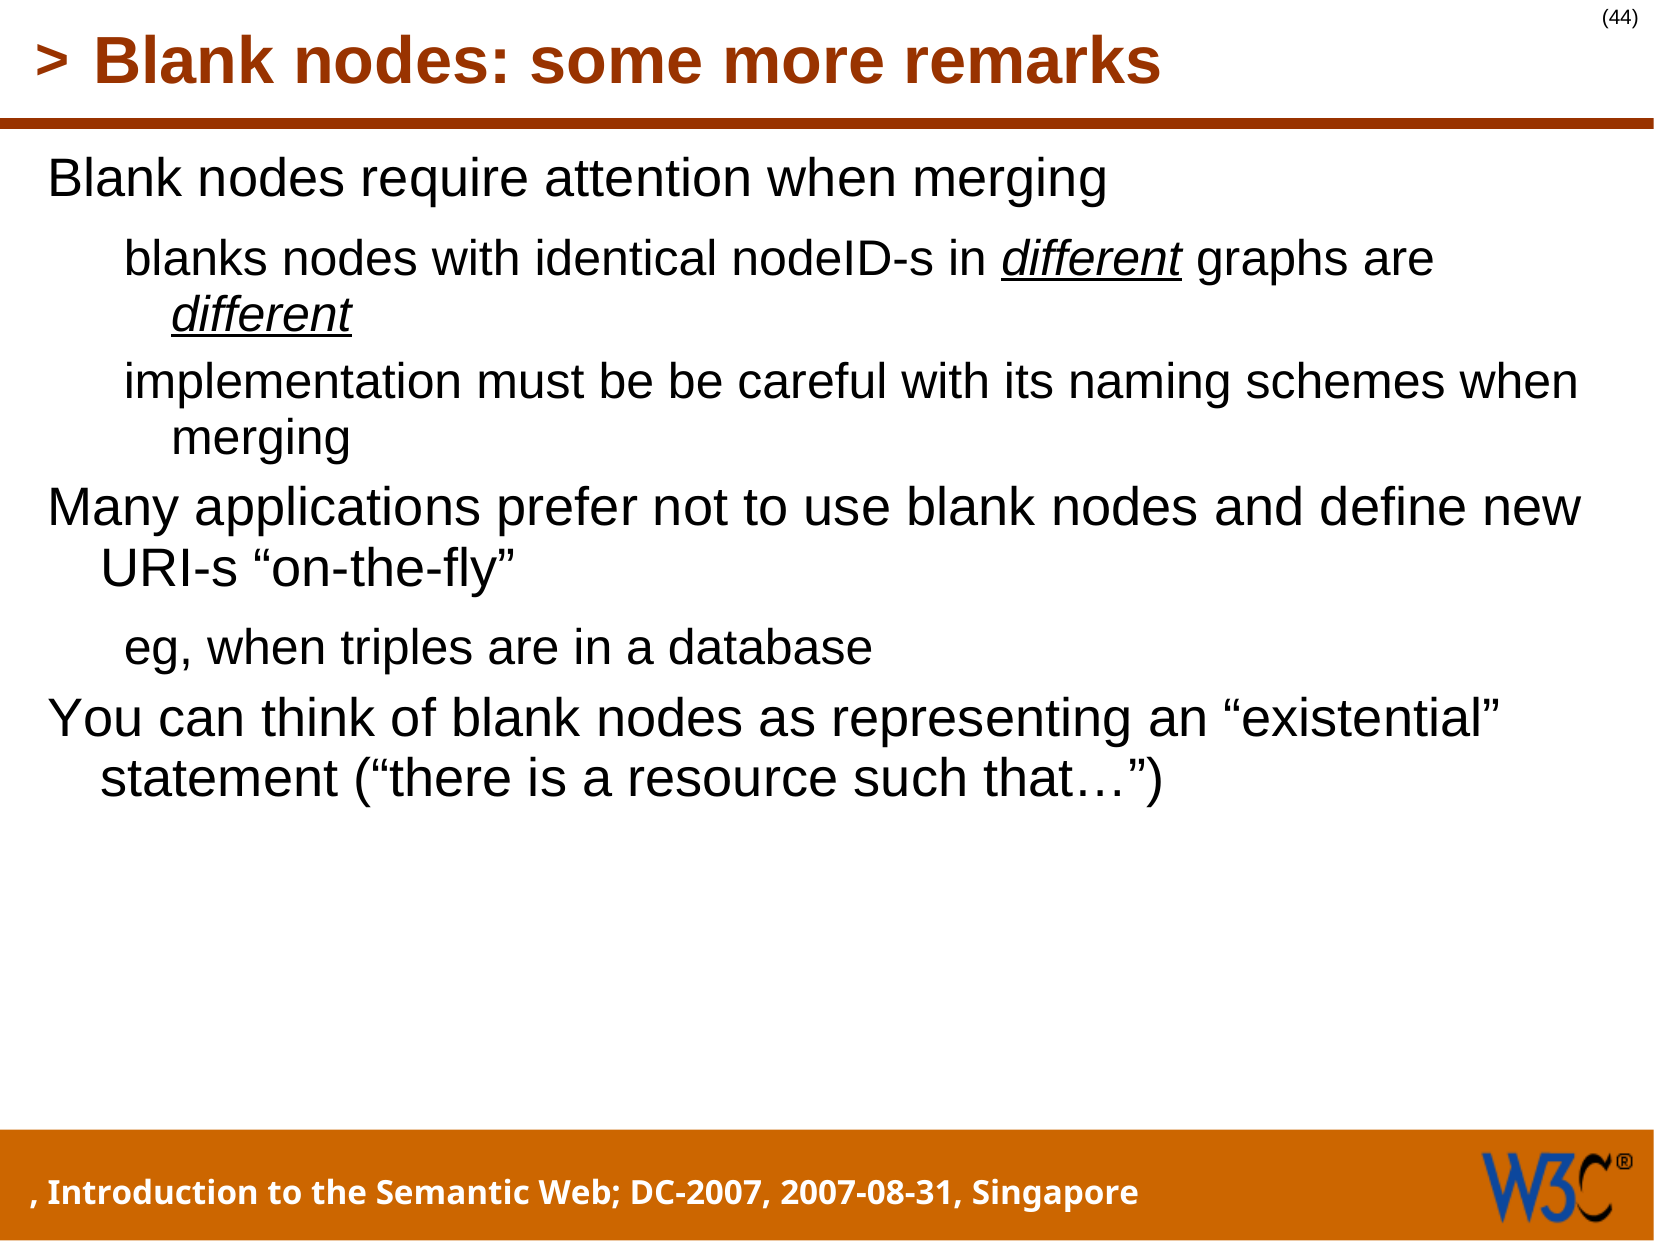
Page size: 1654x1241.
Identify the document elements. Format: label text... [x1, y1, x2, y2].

title Blank nodes: some more remarks [93, 7, 1493, 111]
list Blank nodes require attention when merging blanks nodes with identical nodeID-s in different graphs are different implementation must be be careful with its naming schemes when merging Many applications prefer not to use blank nodes and define new URI-s “on-the-fly” eg, when triples are in a database You can think of blank nodes as representing an “existential” statement (“there is a resource such that…”) [29, 147, 1624, 1119]
picture [1477, 1149, 1639, 1228]
